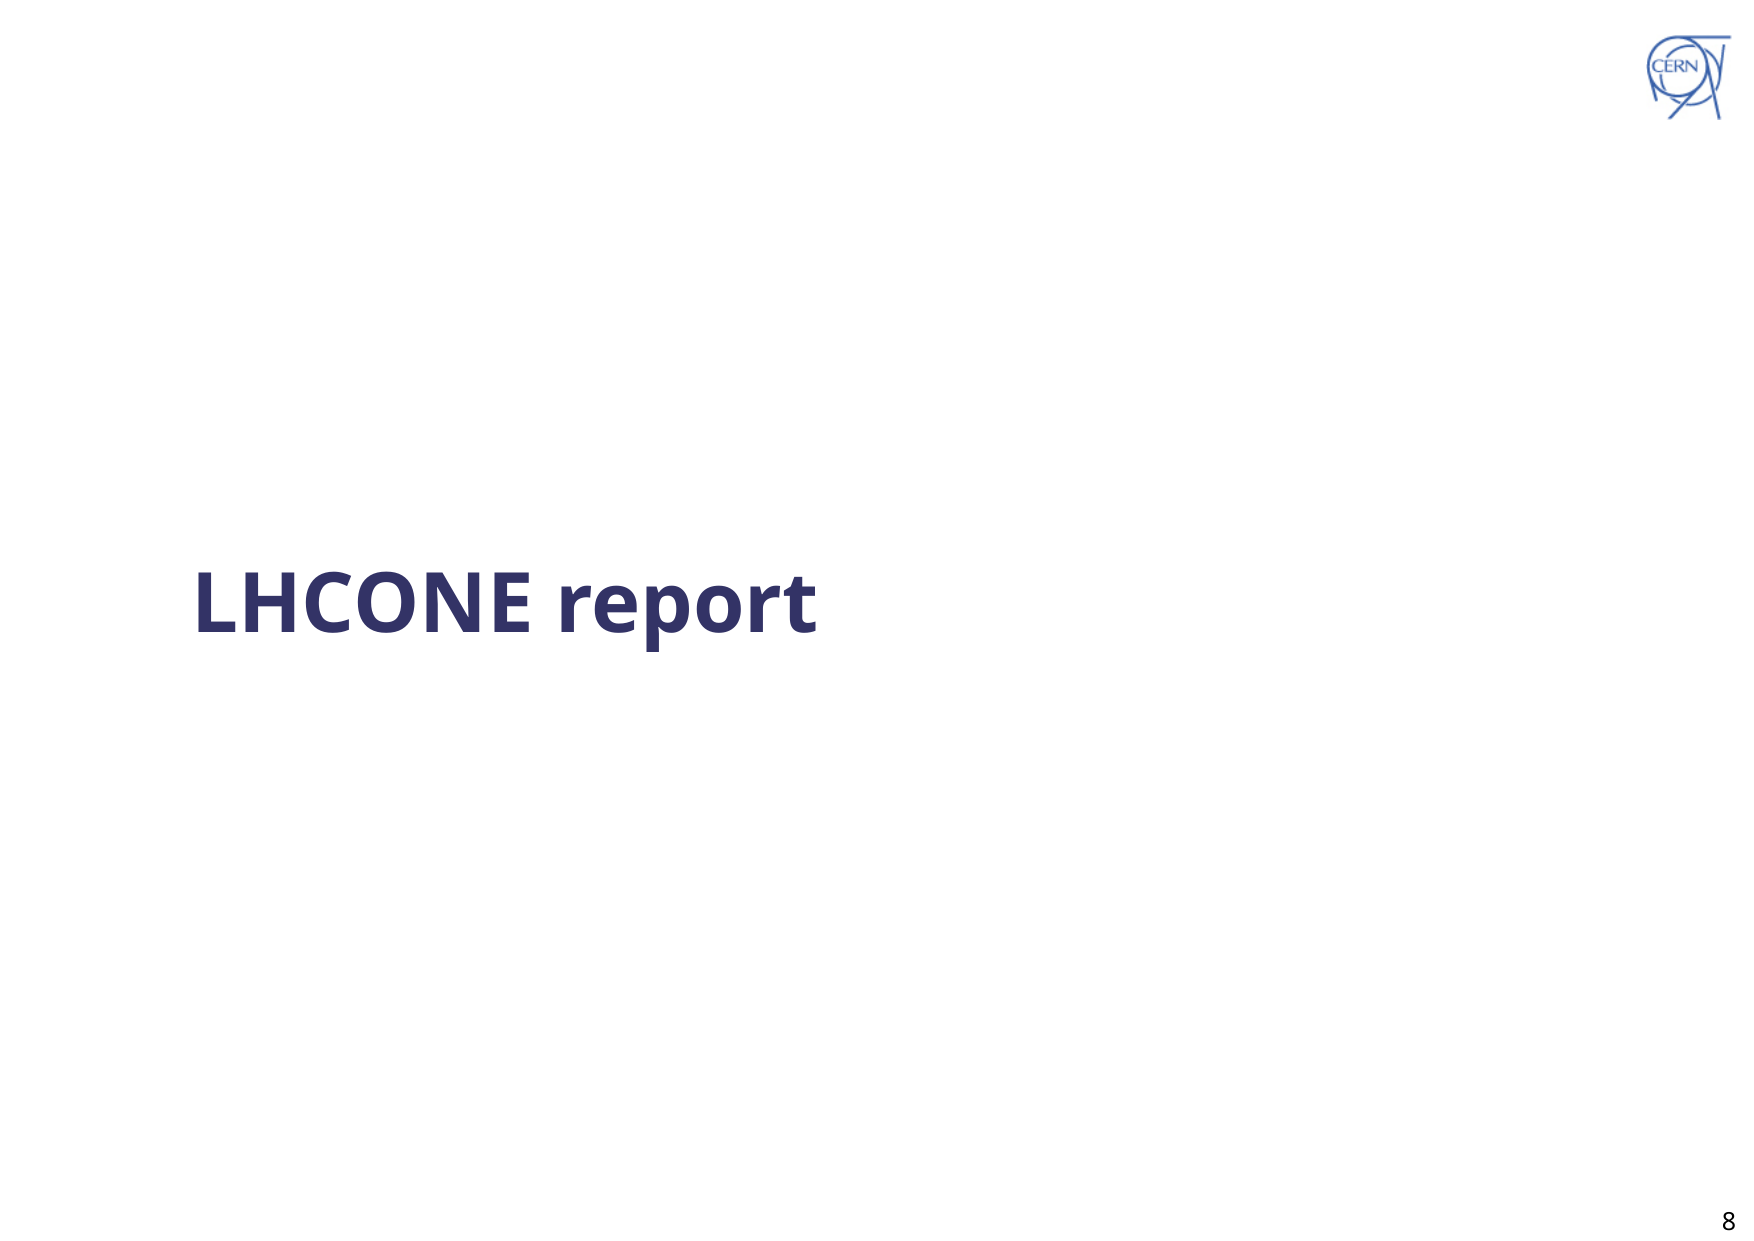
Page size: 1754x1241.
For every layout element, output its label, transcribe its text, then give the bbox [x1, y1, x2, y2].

picture [1646, 34, 1732, 120]
title LHCONE report [191, 517, 1366, 683]
